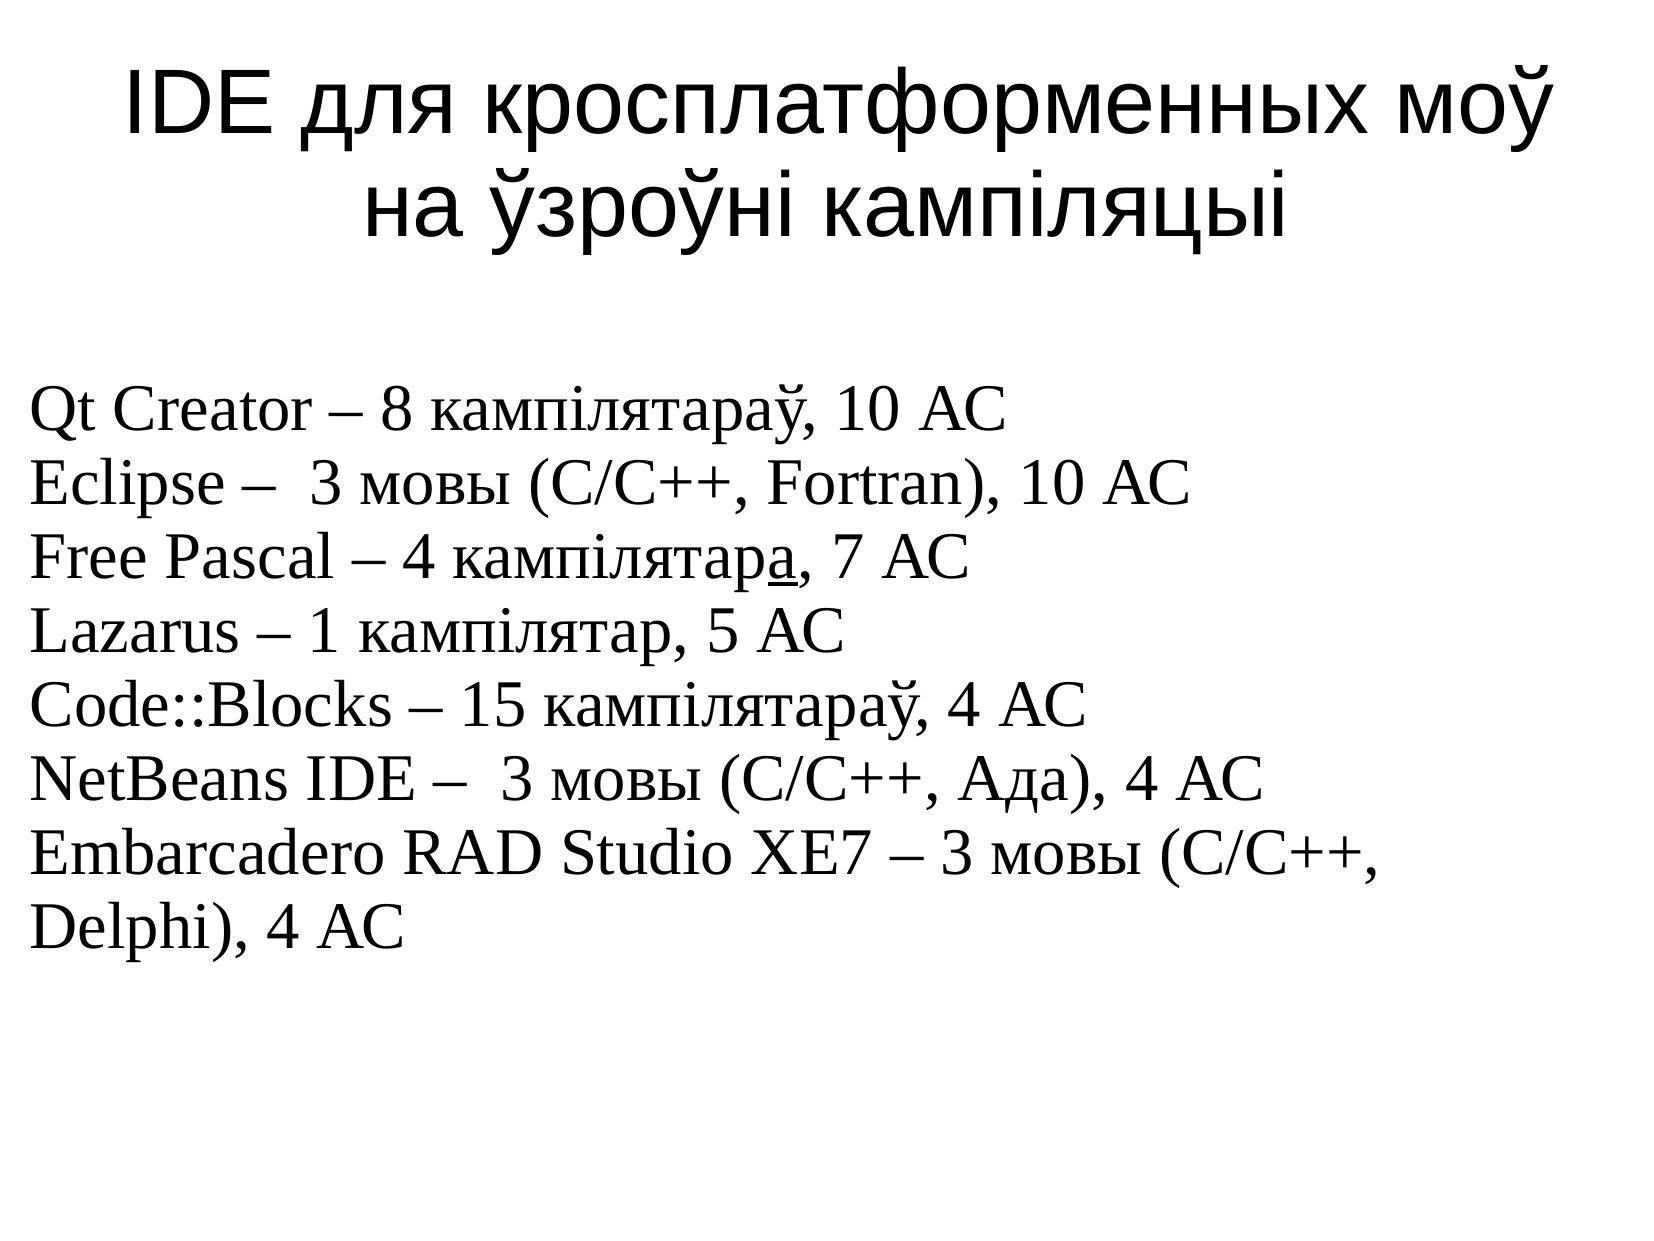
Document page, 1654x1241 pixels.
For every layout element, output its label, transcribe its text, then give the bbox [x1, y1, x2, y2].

title IDE для кросплатформенных моў на ўзроўні кампіляцыі [82, 49, 1571, 257]
subtitle Qt Creator – 8 кампілятараў, 10 АС Eclipse – 3 мовы (C/С++, Fortran), 10 АС Free Pascal – 4 кампілятара, 7 АС Lazarus – 1 кампілятар, 5 АС Code::Blocks – 15 кампілятараў, 4 АС NetBeans IDE – 3 мовы (C/С++, Ада), 4 АС Embarcadero RAD Studio XE7 – 3 мовы (C/С++, Delphi), 4 АС [29, 297, 1595, 1102]
